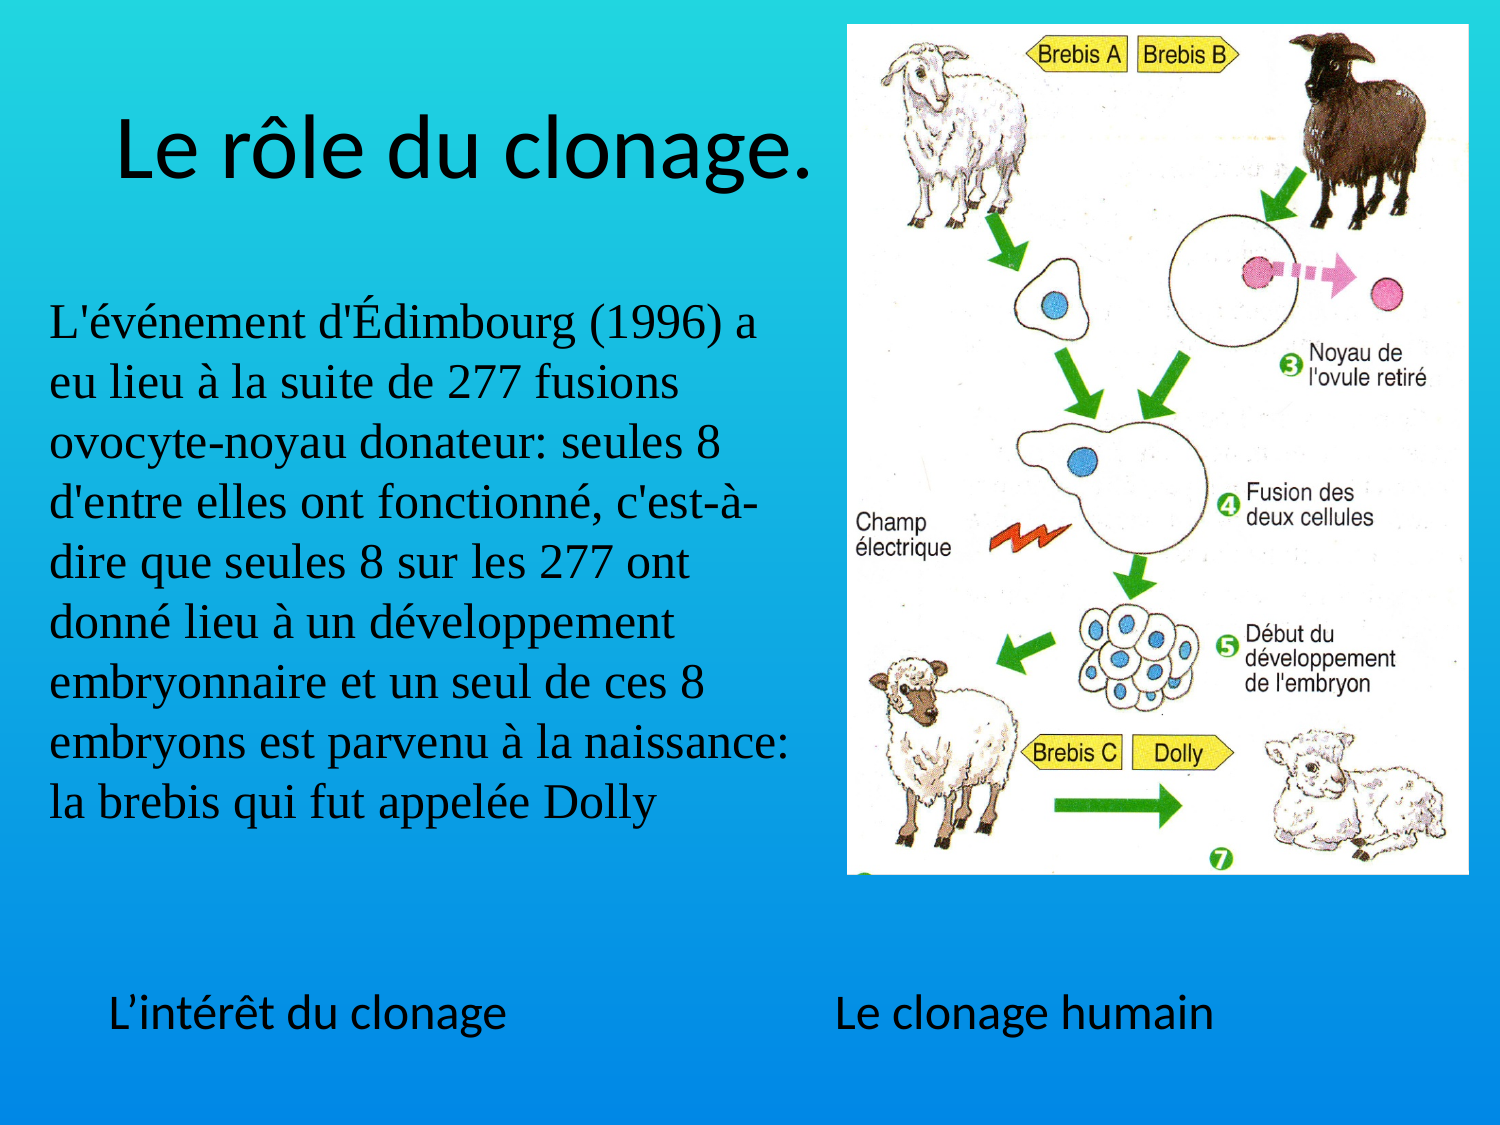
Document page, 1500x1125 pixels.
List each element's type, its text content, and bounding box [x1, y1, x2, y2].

title Le rôle du clonage. [99, 24, 832, 258]
text_box Le clonage humain [820, 972, 1308, 1048]
text_box L'événement d'Édimbourg (1996) a eu lieu à la suite de 277 fusions ovocyte-noyau donateur: seules 8 d'entre elles ont fonctionné, c'est-à-dire que seules 8 sur les 277 ont donné lieu à un développement embryonnaire et un seul de ces 8 embryons est parvenu à la naissance: la brebis qui fut appelée Dolly [35, 281, 818, 837]
picture [818, 24, 1500, 874]
text_box L’intérêt du clonage [93, 972, 532, 1048]
